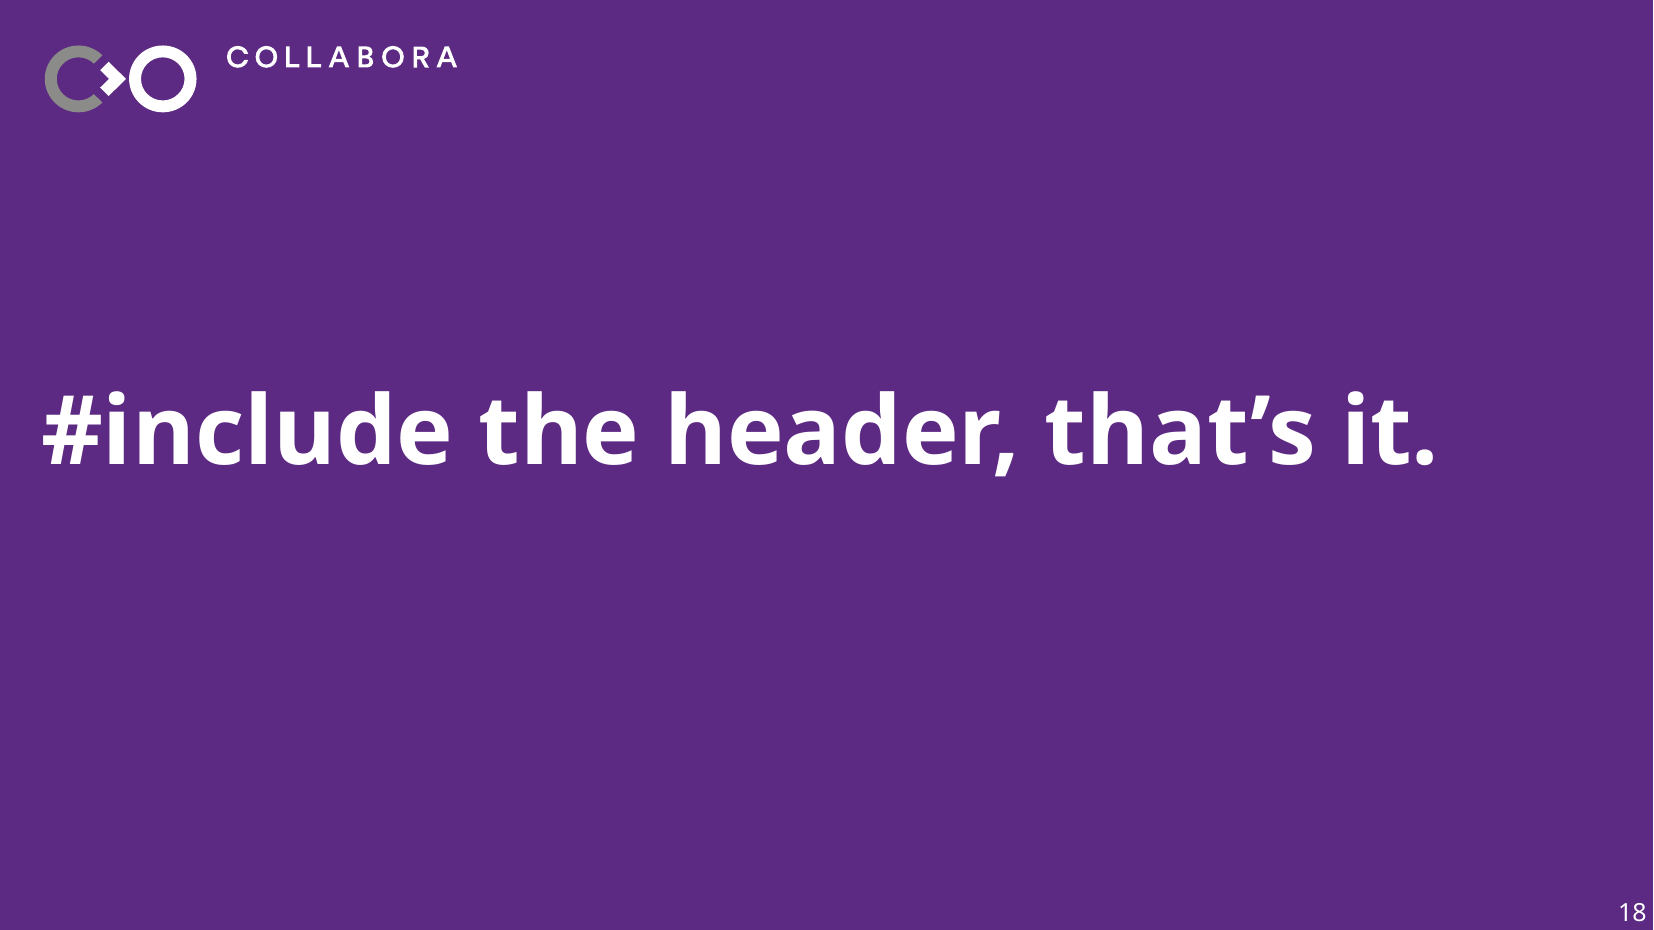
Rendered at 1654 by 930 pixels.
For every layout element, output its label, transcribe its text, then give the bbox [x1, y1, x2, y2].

title #include the header, that’s it. [41, 315, 1529, 541]
